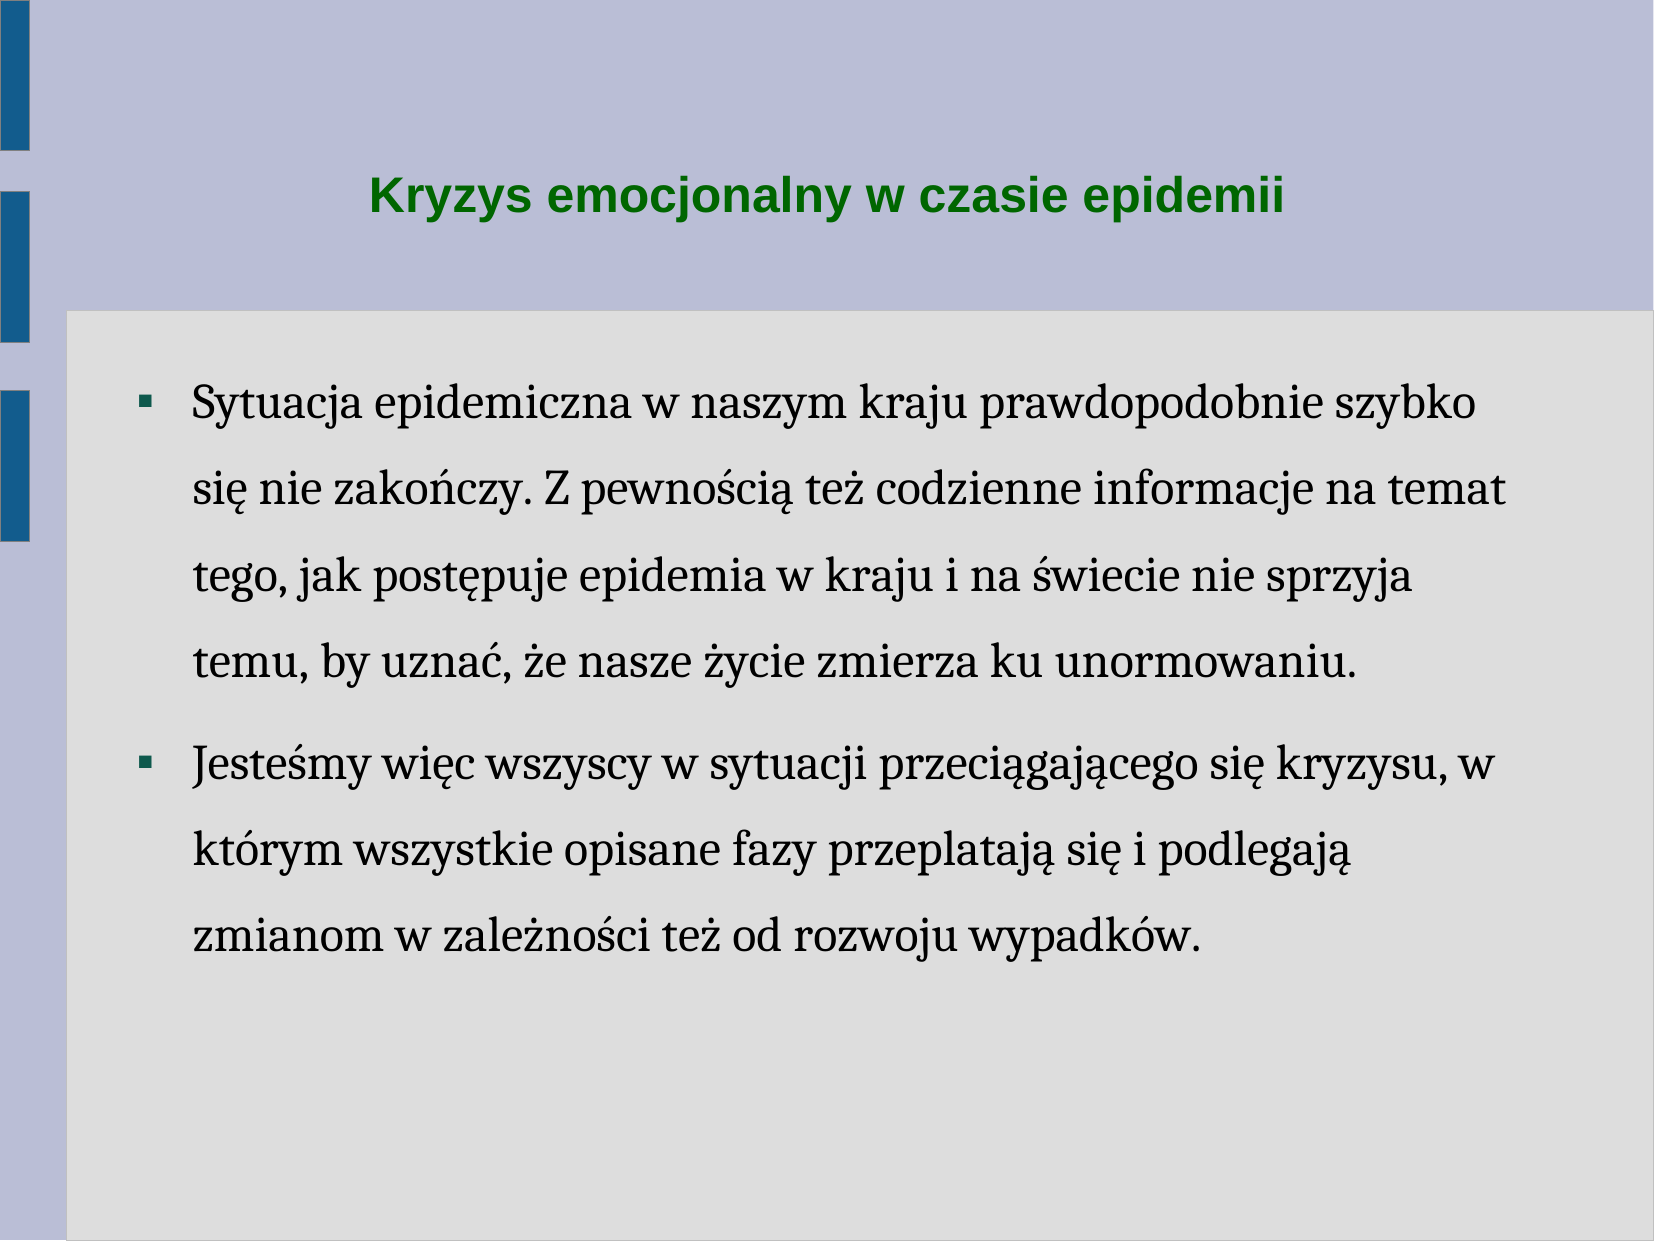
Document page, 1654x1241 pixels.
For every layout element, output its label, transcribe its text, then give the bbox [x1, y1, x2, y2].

list Sytuacja epidemiczna w naszym kraju prawdopodobnie szybko się nie zakończy. Z pewnością też codzienne informacje na temat tego, jak postępuje epidemia w kraju i na świecie nie sprzyja temu, by uznać, że nasze życie zmierza ku unormowaniu. Jesteśmy więc wszyscy w sytuacji przeciągającego się kryzysu, w którym wszystkie opisane fazy przeplatają się i podlegają zmianom w zależności też od rozwoju wypadków. [121, 344, 1534, 1127]
title Kryzys emocjonalny w czasie epidemii [121, 91, 1534, 299]
